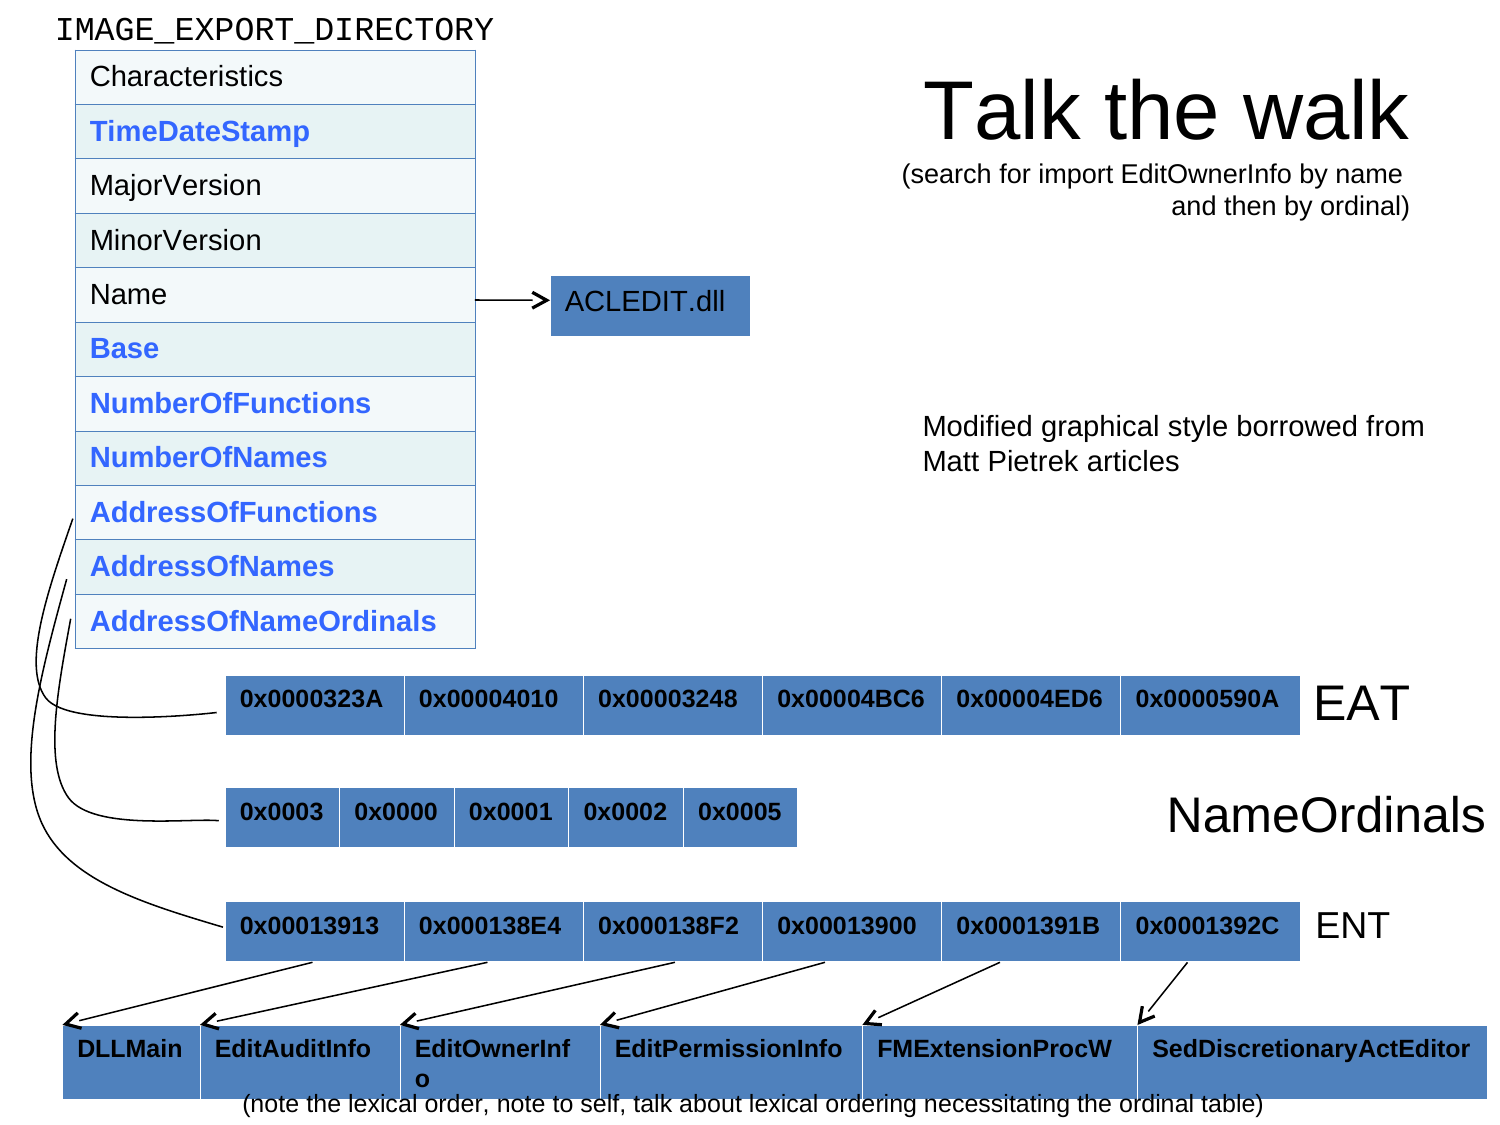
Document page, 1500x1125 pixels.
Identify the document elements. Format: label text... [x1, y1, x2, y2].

text_box Modified graphical style borrowed from Matt Pietrek articles [907, 399, 1449, 486]
table_header 0x00004010 [405, 676, 583, 735]
table_header 0x000138E4 [405, 902, 583, 961]
table_header ACLEDIT.dll [551, 276, 750, 336]
table_header 0x0001391B [942, 902, 1120, 961]
table_cell MinorVersion [76, 214, 475, 267]
text_box (note the lexical order, note to self, talk about lexical ordering necessitating the ordinal table) [227, 1079, 1282, 1125]
table_cell NumberOfNames [76, 432, 475, 485]
table_header 0x0005 [684, 788, 797, 847]
table_cell Name [76, 268, 475, 322]
text_box IMAGE_EXPORT_DIRECTORY [39, 0, 510, 56]
table_header 0x0001 [455, 788, 568, 847]
table_header EditPermissionInfo [601, 1026, 862, 1079]
title Talk the walk (search for import EditOwnerInfo by name and then by ordinal) [476, 45, 1426, 233]
text_box ENT [1300, 893, 1406, 954]
table_header SedDiscretionaryActEditor [1138, 1026, 1487, 1099]
table_cell MajorVersion [76, 159, 475, 213]
table_header 0x0003 [226, 788, 339, 847]
table_header 0x0001392C [1121, 902, 1300, 961]
table_header DLLMain [63, 1026, 200, 1099]
table_header 0x00003248 [584, 676, 762, 735]
table_header 0x0000 [340, 788, 454, 847]
table_header 0x00004BC6 [763, 676, 941, 735]
table_header 0x0000323A [226, 676, 404, 735]
table_header FMExtensionProcW [863, 1026, 1137, 1079]
table_header EditAuditInfo [201, 1026, 400, 1099]
table_header 0x00004ED6 [942, 676, 1120, 735]
table_cell NumberOfFunctions [76, 377, 475, 431]
table_header 0x0000590A [1121, 676, 1298, 735]
table_cell AddressOfNameOrdinals [76, 595, 475, 648]
table_cell AddressOfNames [76, 540, 475, 594]
text_box EAT [1298, 662, 1426, 738]
table_cell AddressOfFunctions [76, 486, 475, 539]
table_header Characteristics [76, 56, 475, 104]
table_header 0x00013900 [763, 902, 941, 961]
text_box NameOrdinals [1151, 774, 1500, 851]
table_header EditOwnerInfo [401, 1026, 600, 1079]
table_cell TimeDateStamp [76, 105, 475, 158]
table_header 0x0002 [569, 788, 683, 847]
table_header 0x00013913 [226, 902, 404, 961]
table_header 0x000138F2 [584, 902, 762, 961]
table_cell Base [76, 323, 475, 376]
